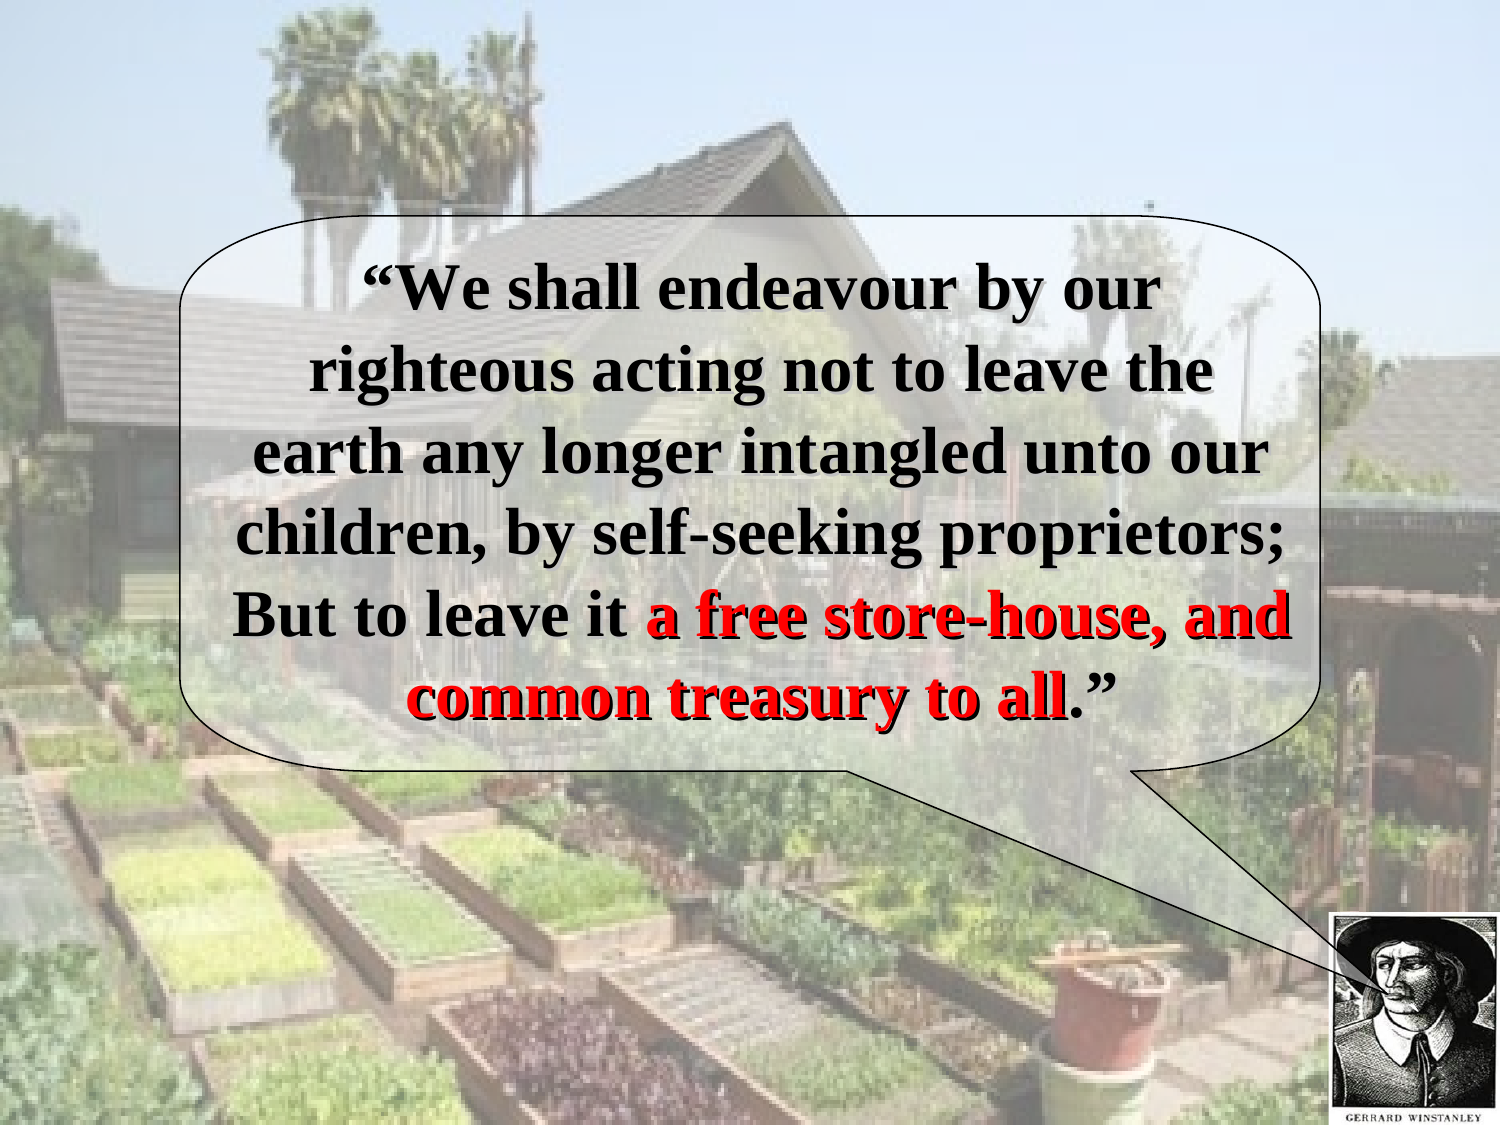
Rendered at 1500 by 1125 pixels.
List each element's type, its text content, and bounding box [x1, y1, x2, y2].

text_box [0, 0, 1500, 1125]
text_box ` [1328, 912, 1500, 1125]
text_box “We shall endeavour by our righteous acting not to leave the earth any longer intangled unto our children, by self-seeking proprietors; But to leave it a free store-house, and common treasury to all.” [210, 234, 1315, 846]
